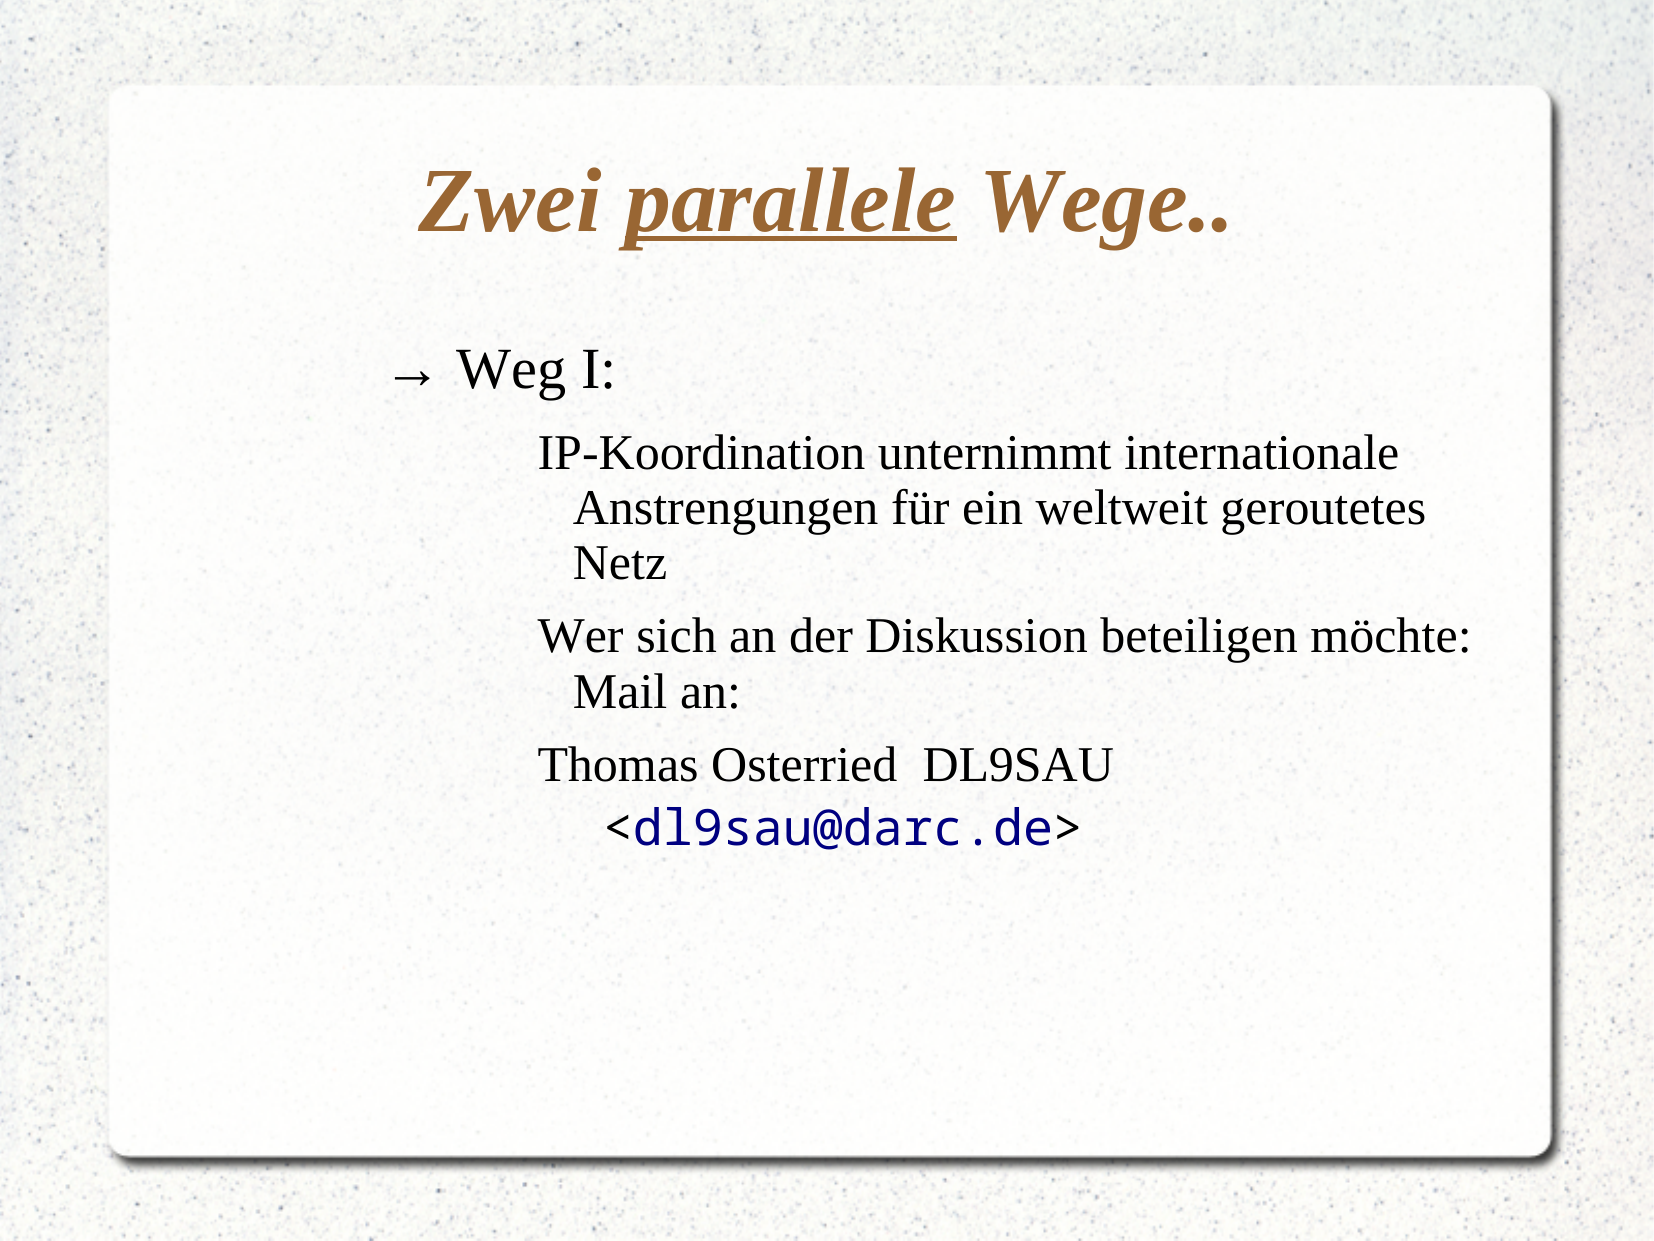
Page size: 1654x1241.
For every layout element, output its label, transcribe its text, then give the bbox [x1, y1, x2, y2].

list → Weg I: IP-Koordination unternimmt internationale Anstrengungen für ein weltweit geroutetes Netz Wer sich an der Diskussion beteiligen möchte: Mail an: Thomas Osterried DL9SAU <dl9sau@darc.de> [147, 336, 1506, 997]
title Zwei parallele Wege.. [118, 104, 1536, 297]
picture [0, 0, 1654, 1241]
